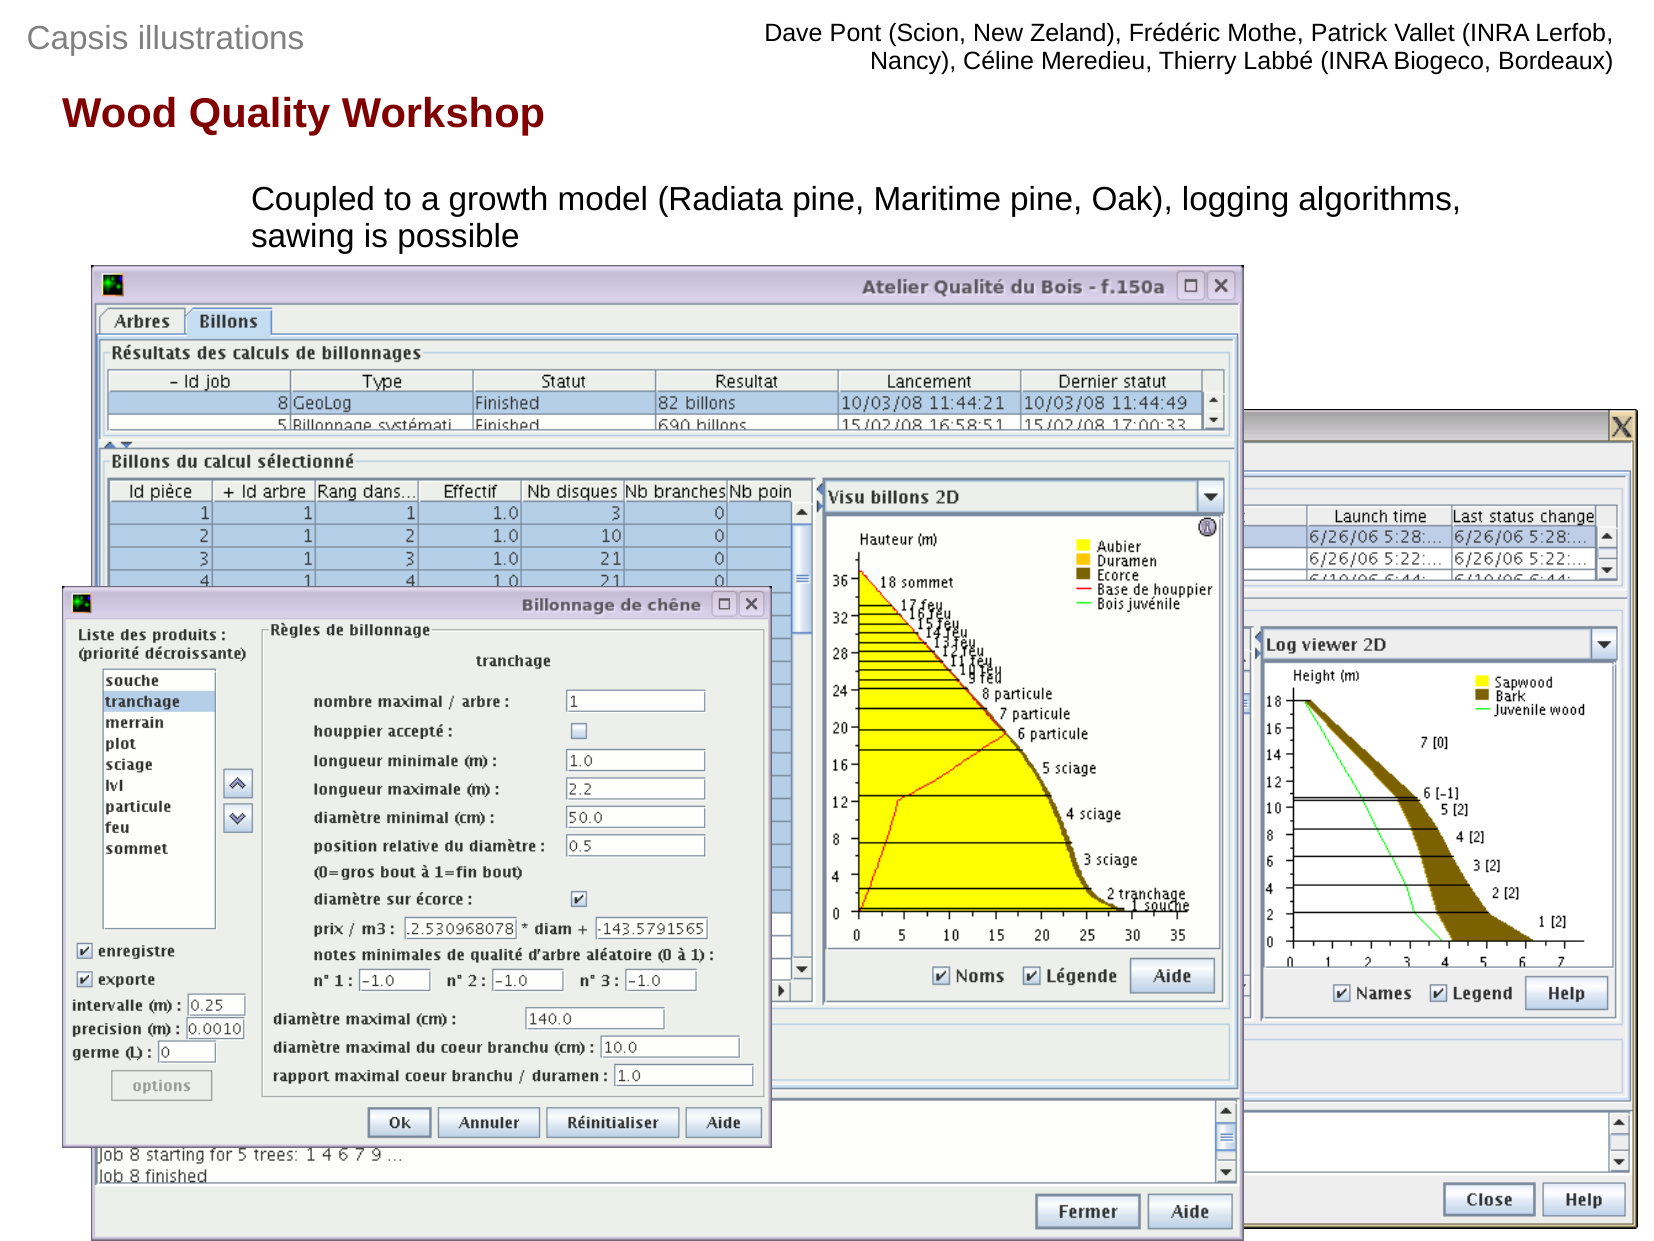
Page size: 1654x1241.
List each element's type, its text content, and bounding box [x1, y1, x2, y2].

picture [62, 265, 1638, 1241]
text_box Wood Quality Workshop [47, 82, 1418, 144]
text_box Capsis illustrations [11, 11, 426, 64]
text_box Coupled to a growth model (Radiata pine, Maritime pine, Oak), logging algorithms, sawing is possible [236, 171, 1565, 260]
text_box Dave Pont (Scion, New Zeland), Frédéric Mothe, Patrick Vallet (INRA Lerfob, Nancy), Céline Meredieu, Thierry Labbé (INRA Biogeco, Bordeaux) [649, 11, 1630, 83]
